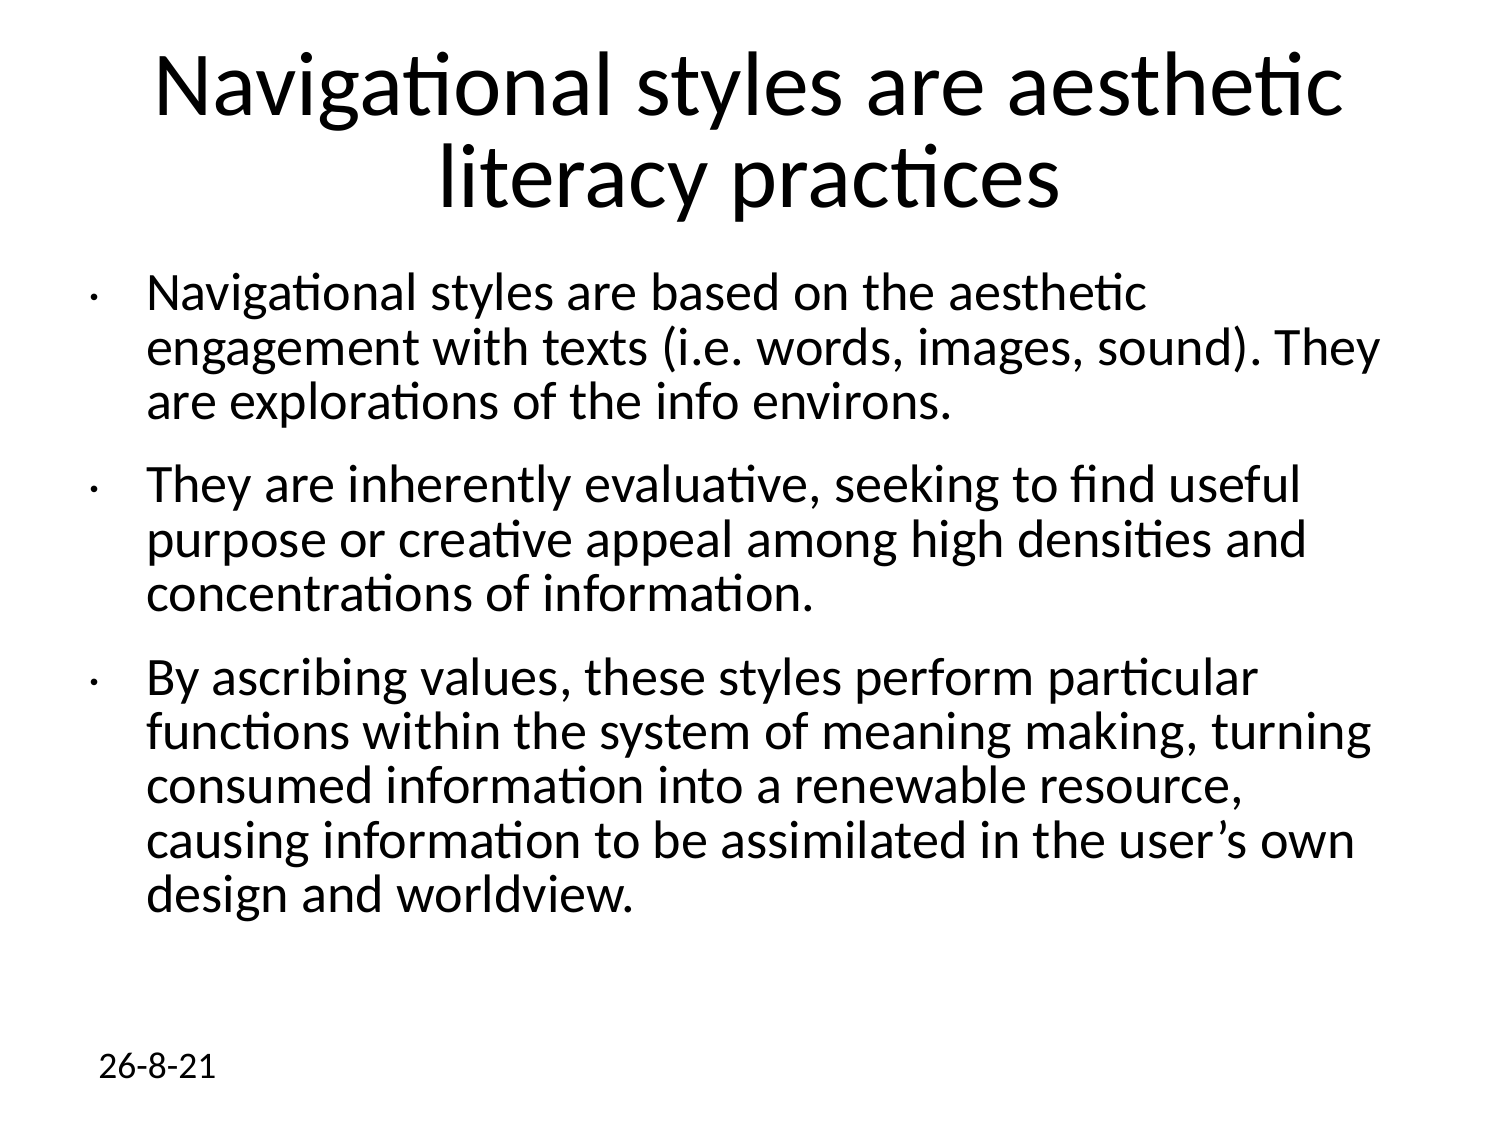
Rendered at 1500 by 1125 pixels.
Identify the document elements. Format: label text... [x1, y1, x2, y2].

list Navigational styles are based on the aesthetic engagement with texts (i.e. words, images, sound). They are explorations of the info environs. They are inherently evaluative, seeking to find useful purpose or creative appeal among high densities and concentrations of information. By ascribing values, these styles perform particular functions within the system of meaning making, turning consumed information into a renewable resource, causing information to be assimilated in the user’s own design and worldview. [75, 262, 1425, 1005]
title Navigational styles are aesthetic literacy practices [75, 45, 1425, 233]
